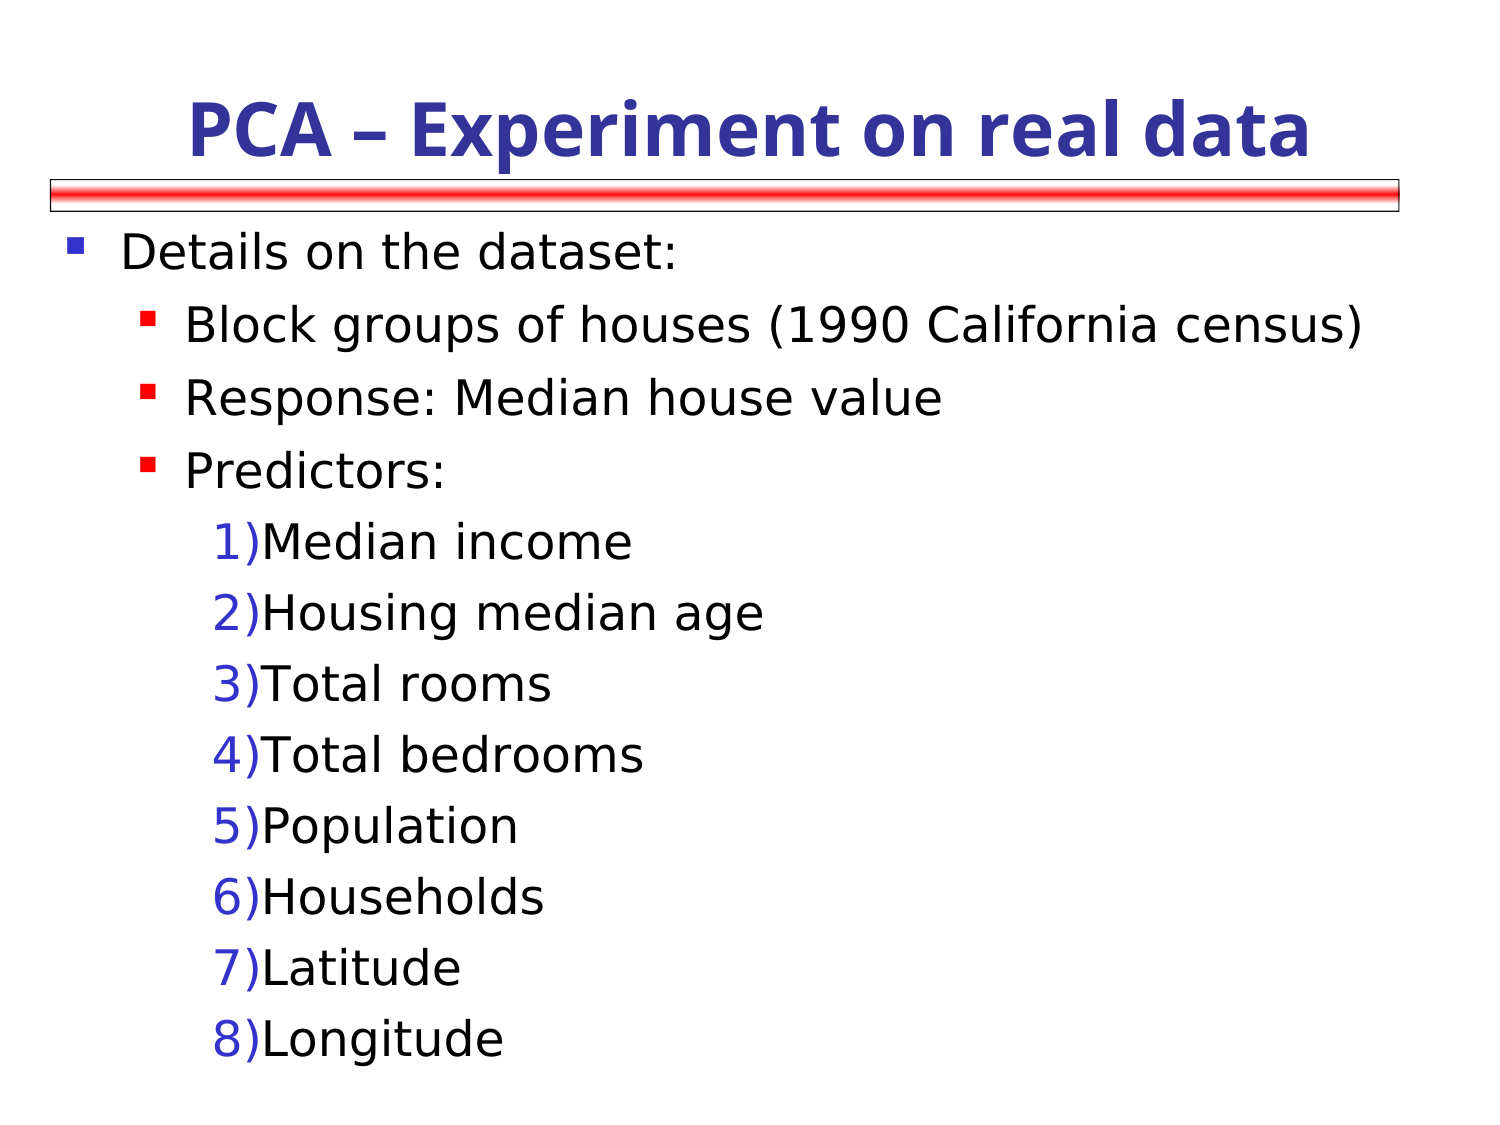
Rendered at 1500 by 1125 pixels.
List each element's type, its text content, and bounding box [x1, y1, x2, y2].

list Details on the dataset: Block groups of houses (1990 California census) Response: Median house value Predictors: Median income Housing median age Total rooms Total bedrooms Population Households Latitude Longitude [49, 212, 1425, 1081]
title PCA – Experiment on real data [0, 74, 1500, 180]
